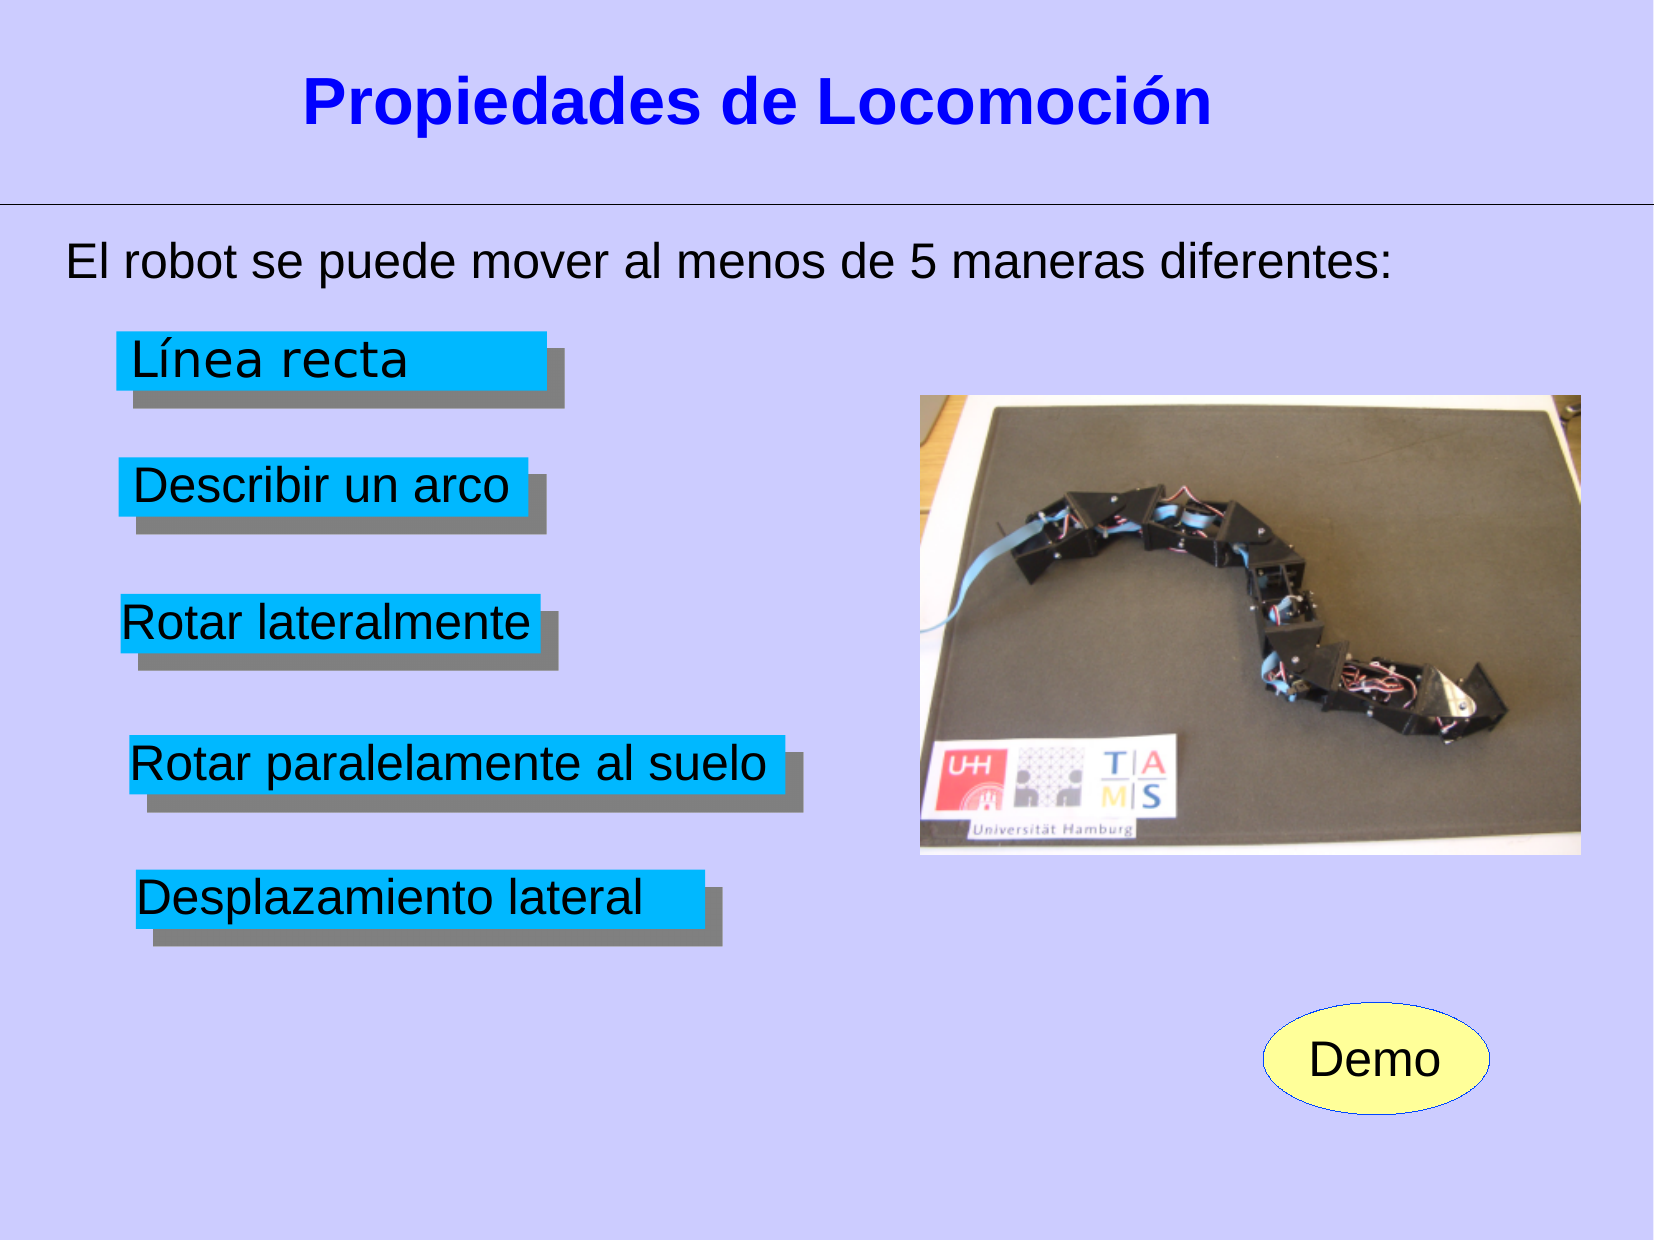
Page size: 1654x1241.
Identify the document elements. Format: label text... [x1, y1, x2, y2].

picture [920, 395, 1581, 855]
text_box Rotar lateralmente [120, 593, 541, 654]
text_box [1263, 1002, 1490, 1115]
text_box Rotar paralelamente al suelo [129, 735, 786, 795]
text_box Línea recta [116, 331, 547, 391]
title Propiedades de Locomoción [120, 0, 1396, 191]
text_box El robot se puede mover al menos de 5 maneras diferentes: [51, 233, 1608, 293]
text_box Desplazamiento lateral [135, 869, 706, 929]
text_box Demo [1308, 1031, 1440, 1088]
text_box Describir un arco [118, 457, 529, 517]
